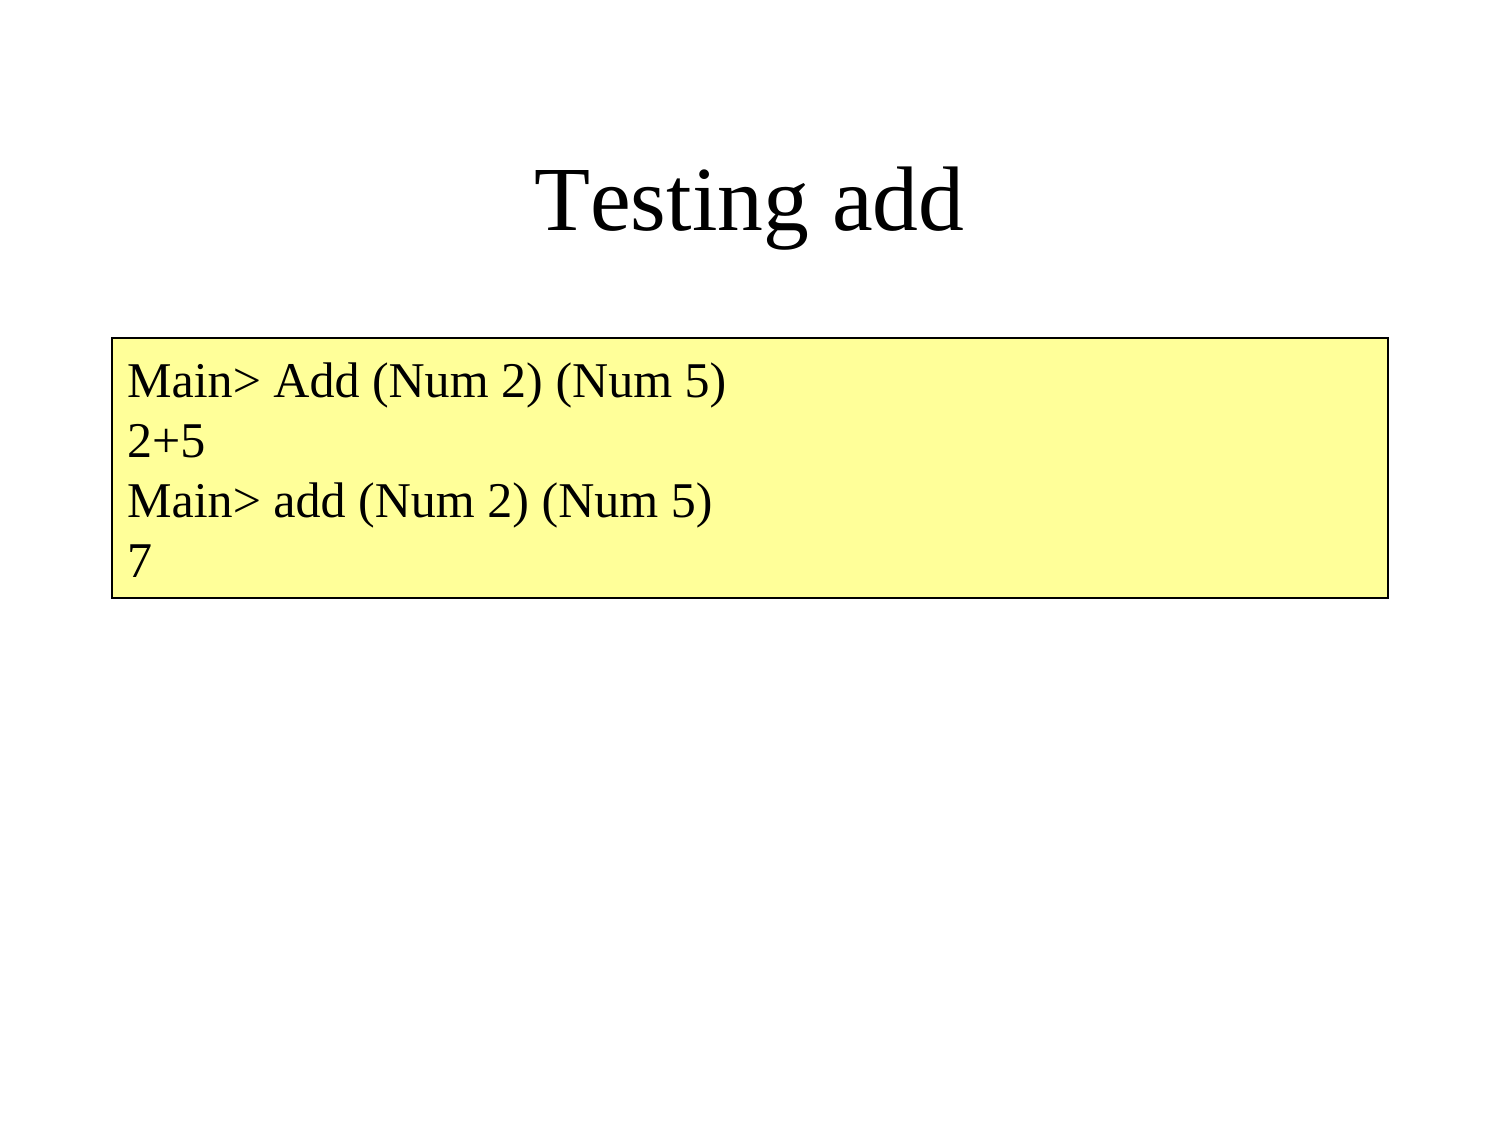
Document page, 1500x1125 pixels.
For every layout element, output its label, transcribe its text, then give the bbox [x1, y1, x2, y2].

text_box Main> Add (Num 2) (Num 5) 2+5 Main> add (Num 2) (Num 5) 7 [112, 337, 1388, 598]
title Testing add [112, 99, 1388, 288]
